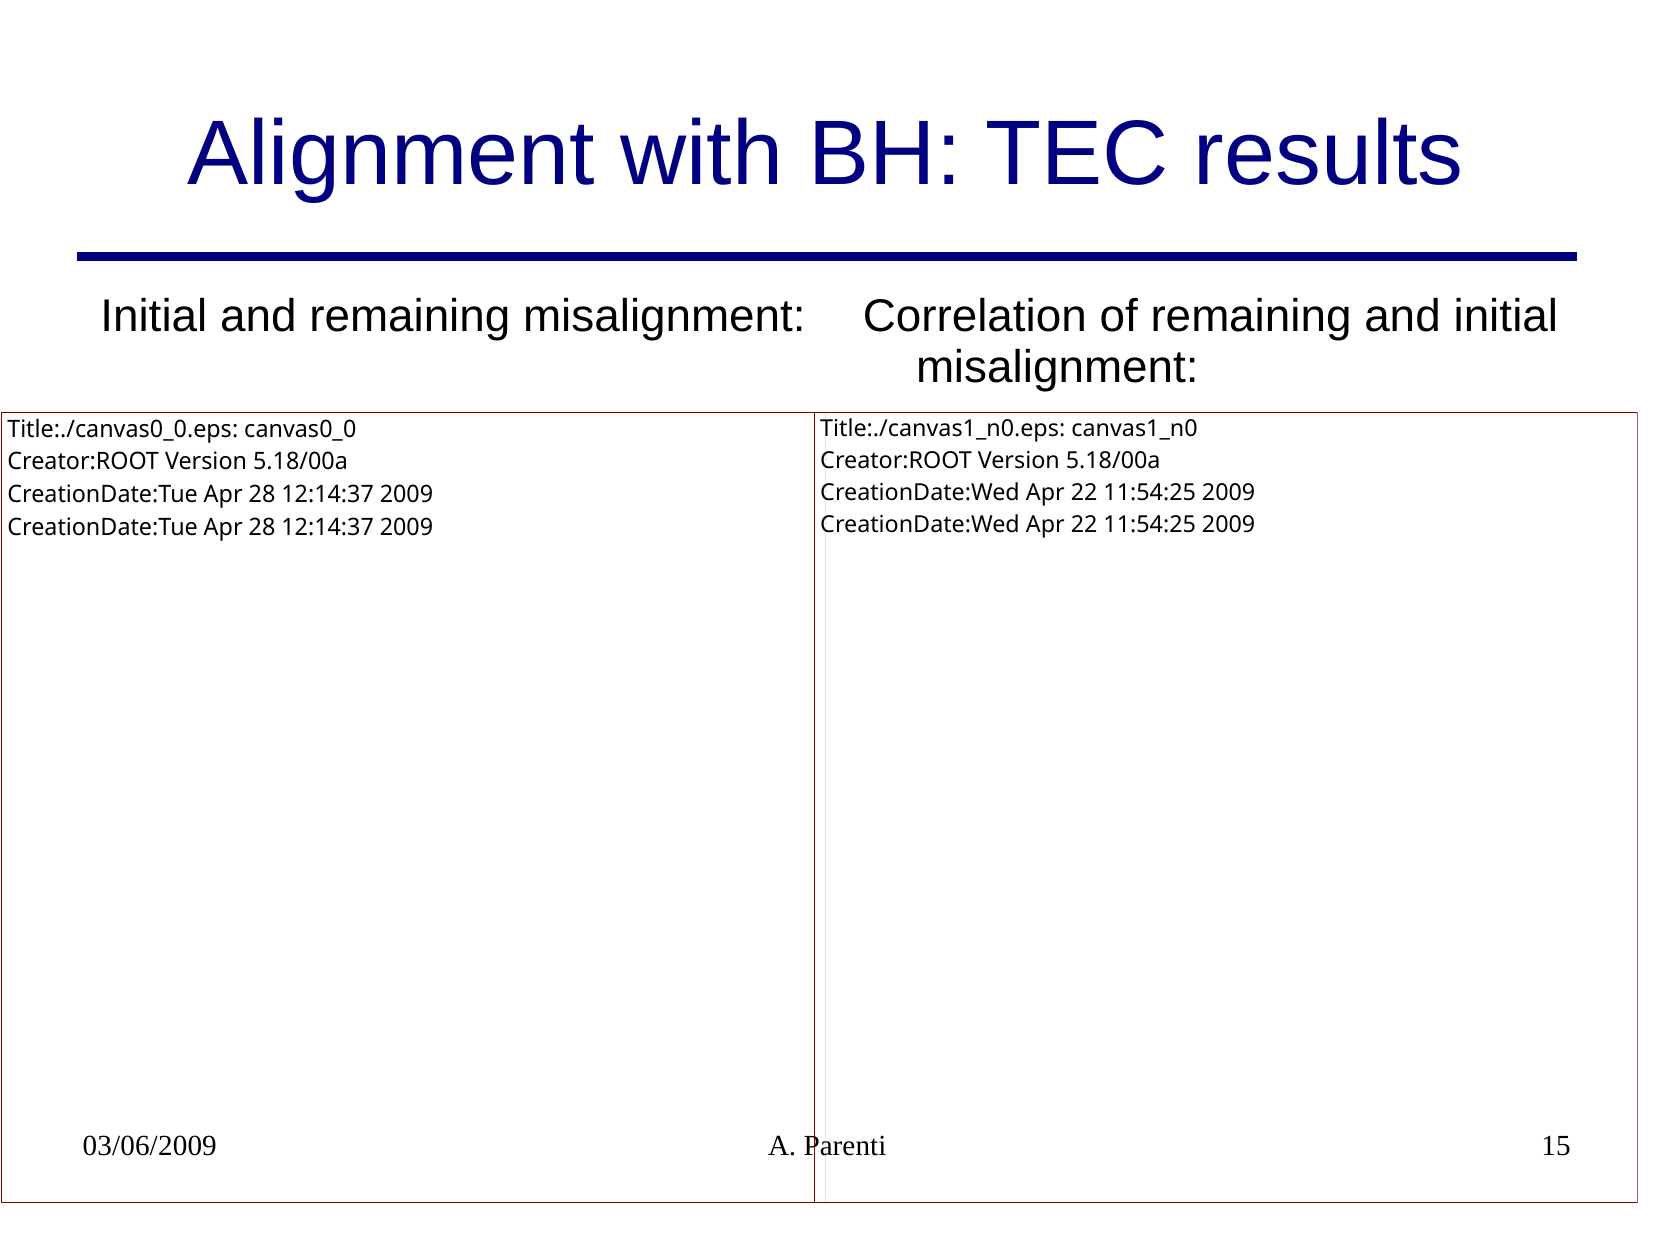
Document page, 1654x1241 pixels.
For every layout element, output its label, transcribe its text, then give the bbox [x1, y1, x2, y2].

list Initial and remaining misalignment: [82, 290, 809, 410]
title Alignment with BH: TEC results [82, 49, 1571, 257]
picture [0, 410, 1638, 1203]
list Correlation of remaining and initial misalignment: [845, 290, 1572, 1094]
